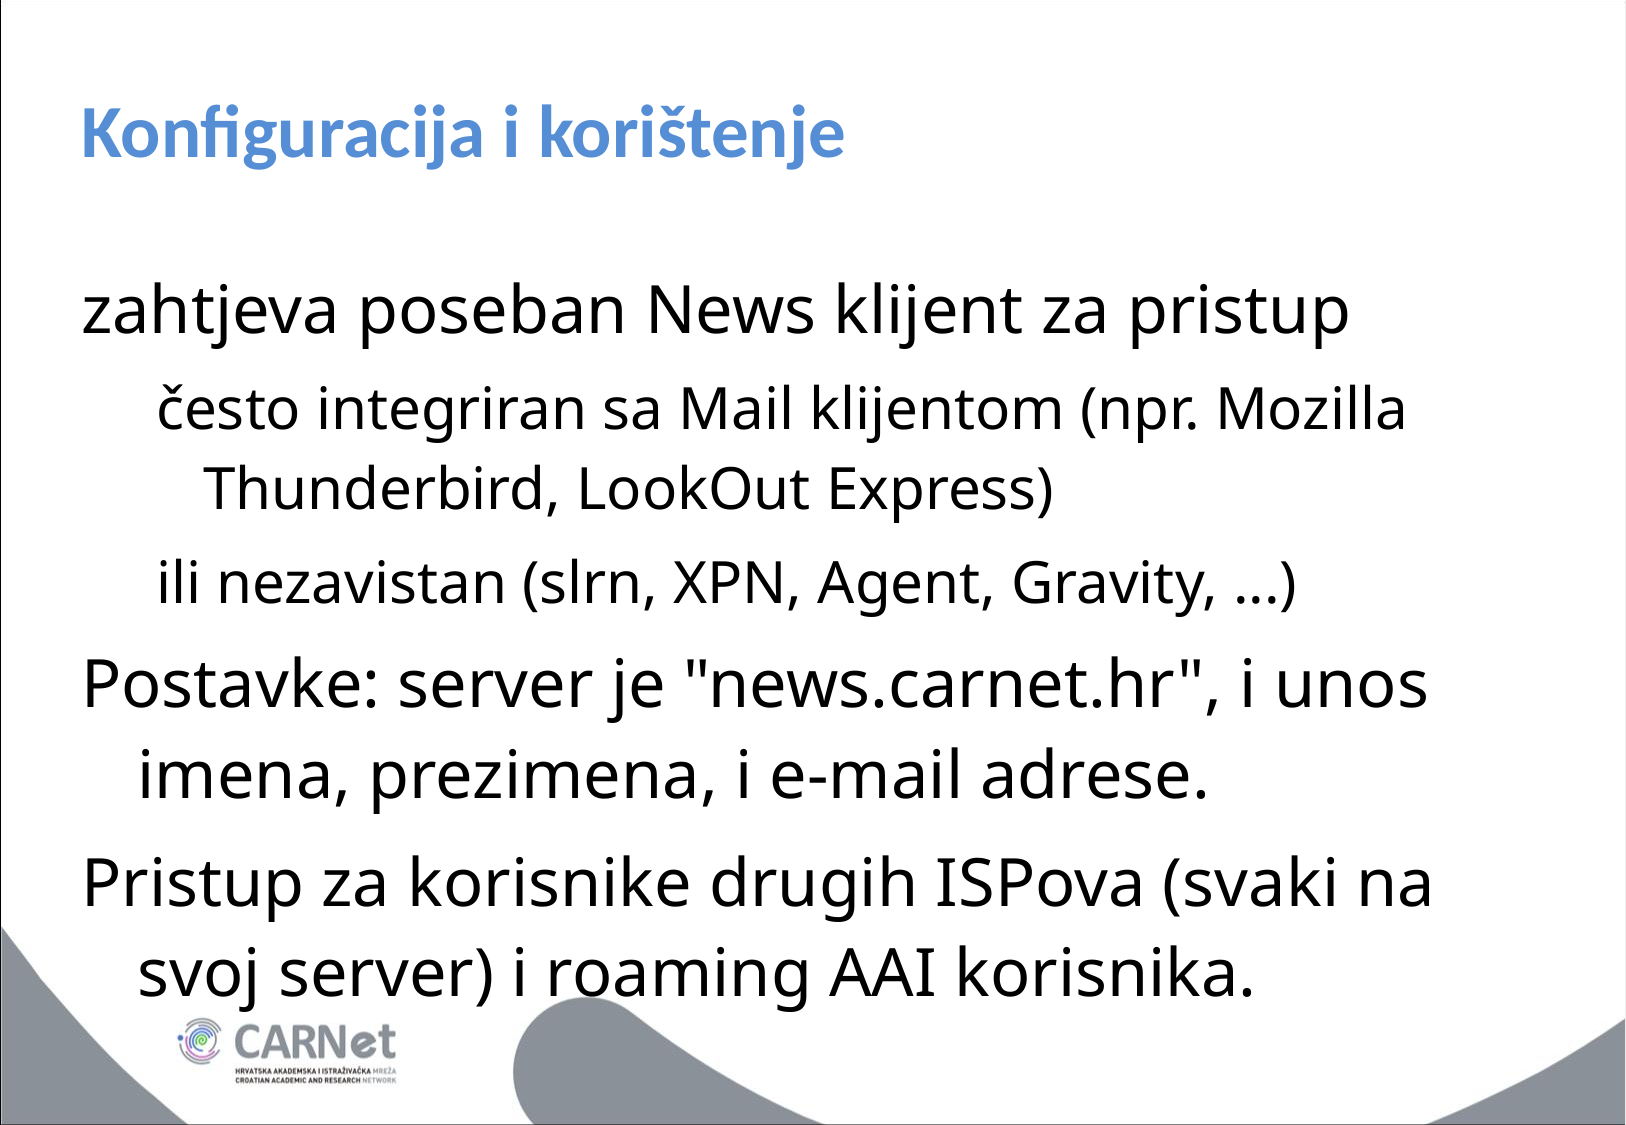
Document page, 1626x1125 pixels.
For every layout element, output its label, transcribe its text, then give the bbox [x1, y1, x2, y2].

list zahtjeva poseban News klijent za pristup često integriran sa Mail klijentom (npr. Mozilla Thunderbird, LookOut Express) ili nezavistan (slrn, XPN, Agent, Gravity, ...) Postavke: server je "news.carnet.hr", i unos imena, prezimena, i e-mail adrese. Pristup za korisnike drugih ISPova (svaki na svoj server) i roaming AAI korisnika. [81, 262, 1544, 991]
picture [0, 0, 1626, 1125]
title Konfiguracija i korištenje [81, 52, 1544, 226]
